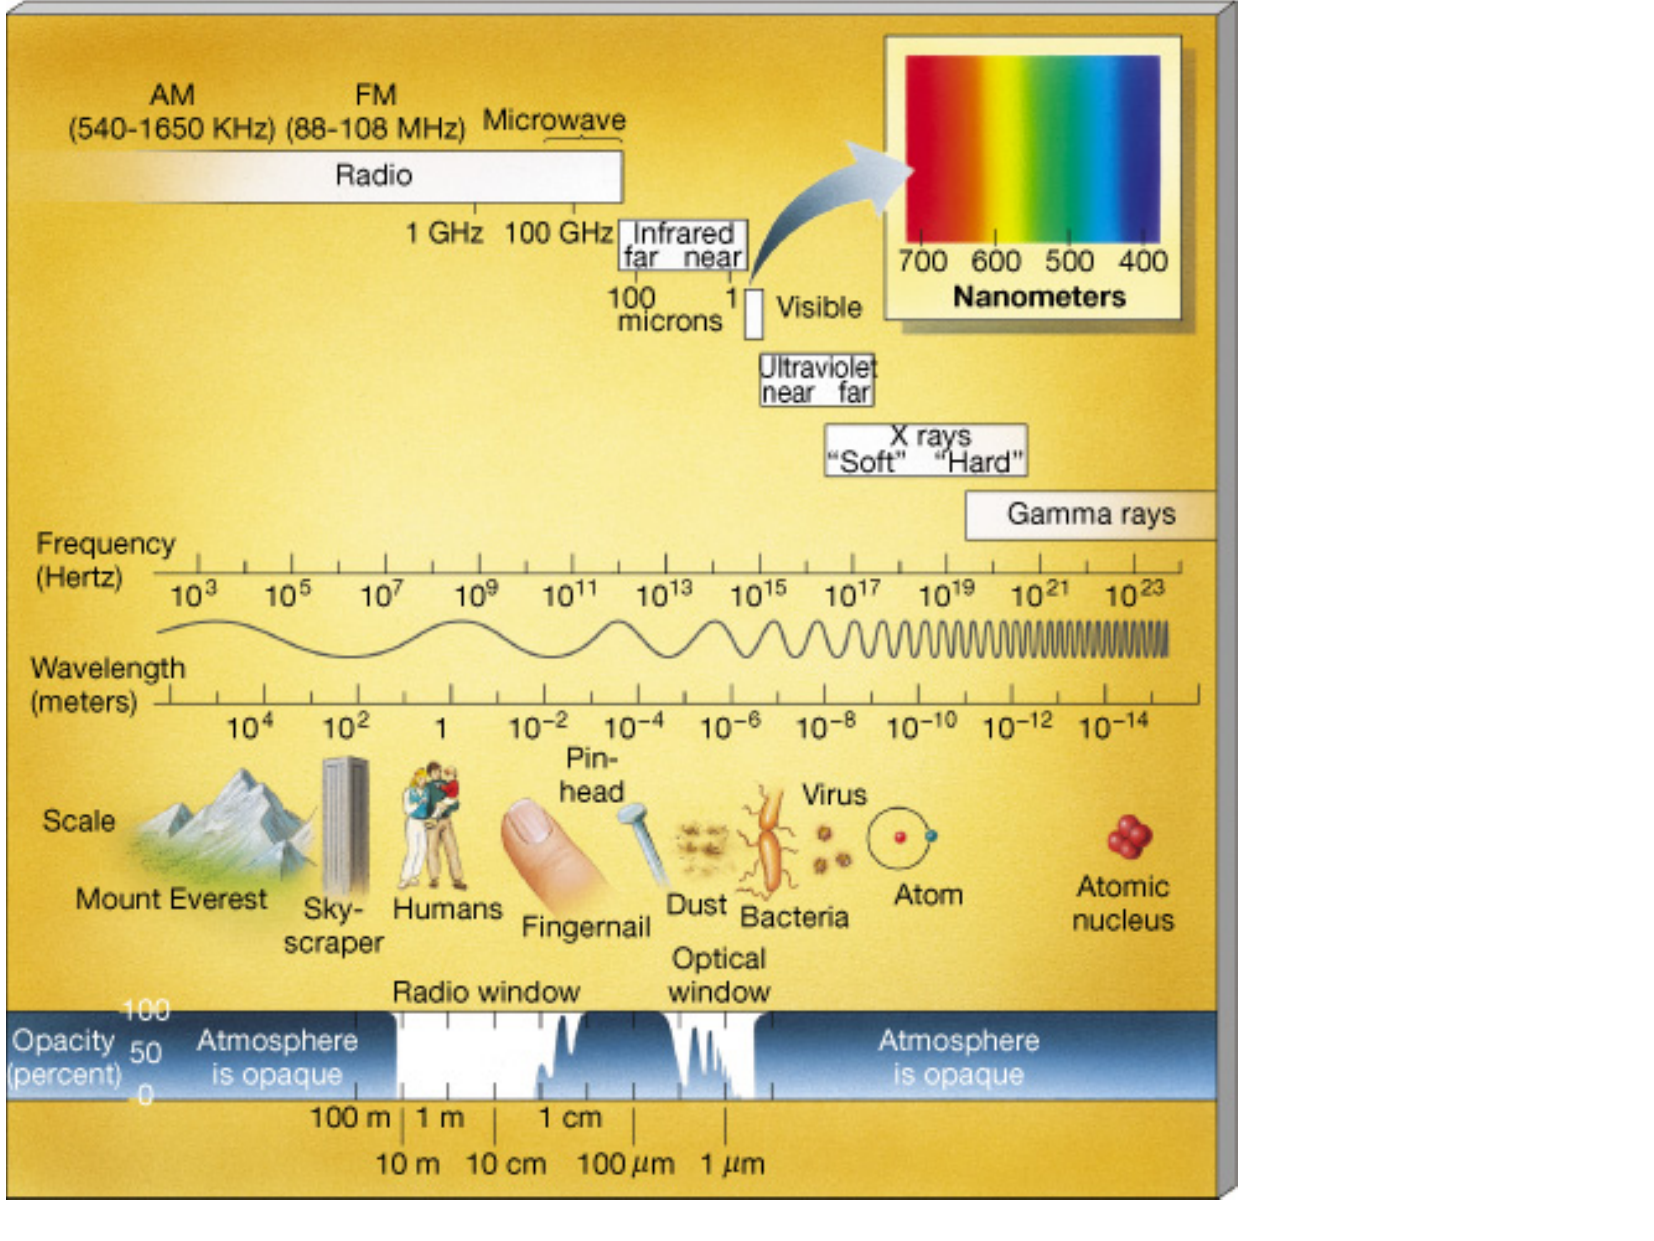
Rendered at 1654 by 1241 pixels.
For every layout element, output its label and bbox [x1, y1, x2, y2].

picture [6, 0, 1238, 1201]
